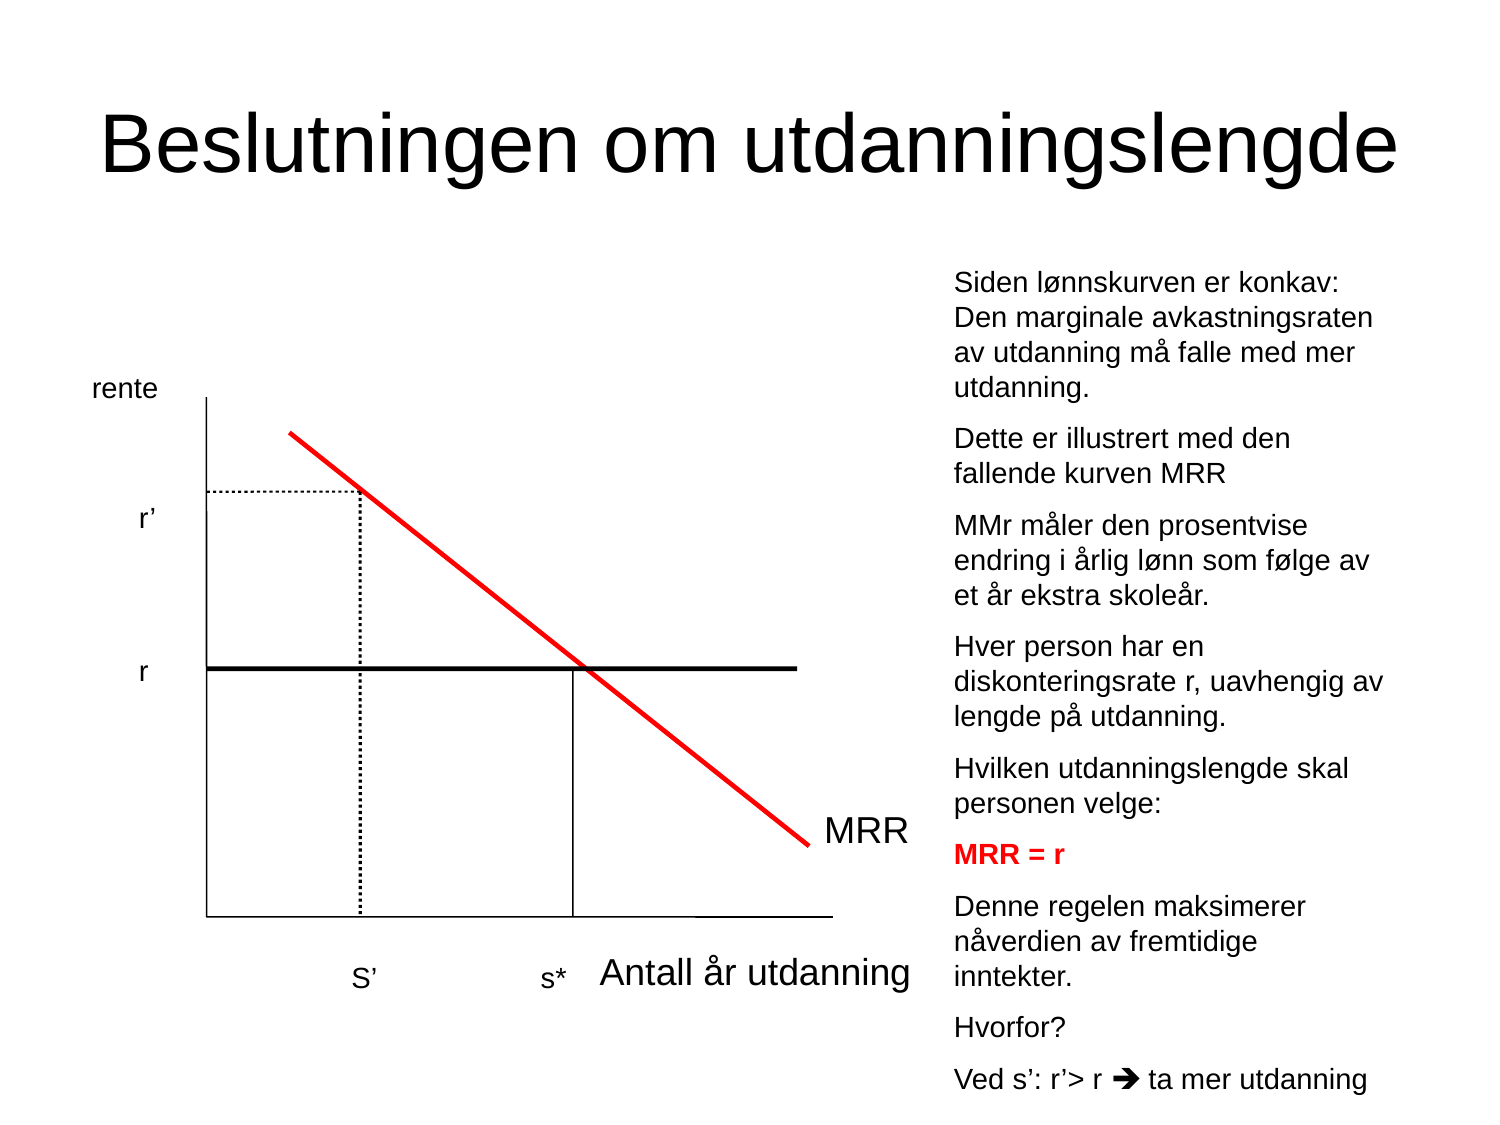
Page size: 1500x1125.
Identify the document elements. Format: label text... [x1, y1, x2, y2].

text_box r’ [123, 491, 195, 542]
text_box MRR [809, 798, 963, 859]
text_box Antall år utdanning [584, 940, 939, 1001]
text_box s* [525, 952, 621, 1003]
text_box r [123, 645, 172, 696]
title Beslutningen om utdanningslengde [75, 45, 1426, 233]
text_box S’ [336, 952, 420, 1003]
text_box rente [76, 361, 207, 412]
text_box Siden lønnskurven er konkav: Den marginale avkastningsraten av utdanning må falle med mer utdanning. Dette er illustrert med den fallende kurven MRR MMr måler den prosentvise endring i årlig lønn som følge av et år ekstra skoleår. Hver person har en diskonteringsrate r, uavhengig av lengde på utdanning. Hvilken utdanningslengde skal personen velge: MRR = r Denne regelen maksimerer nåverdien av fremtidige inntekter. Hvorfor? Ved s’: r’> r  ta mer utdanning [939, 255, 1400, 1074]
